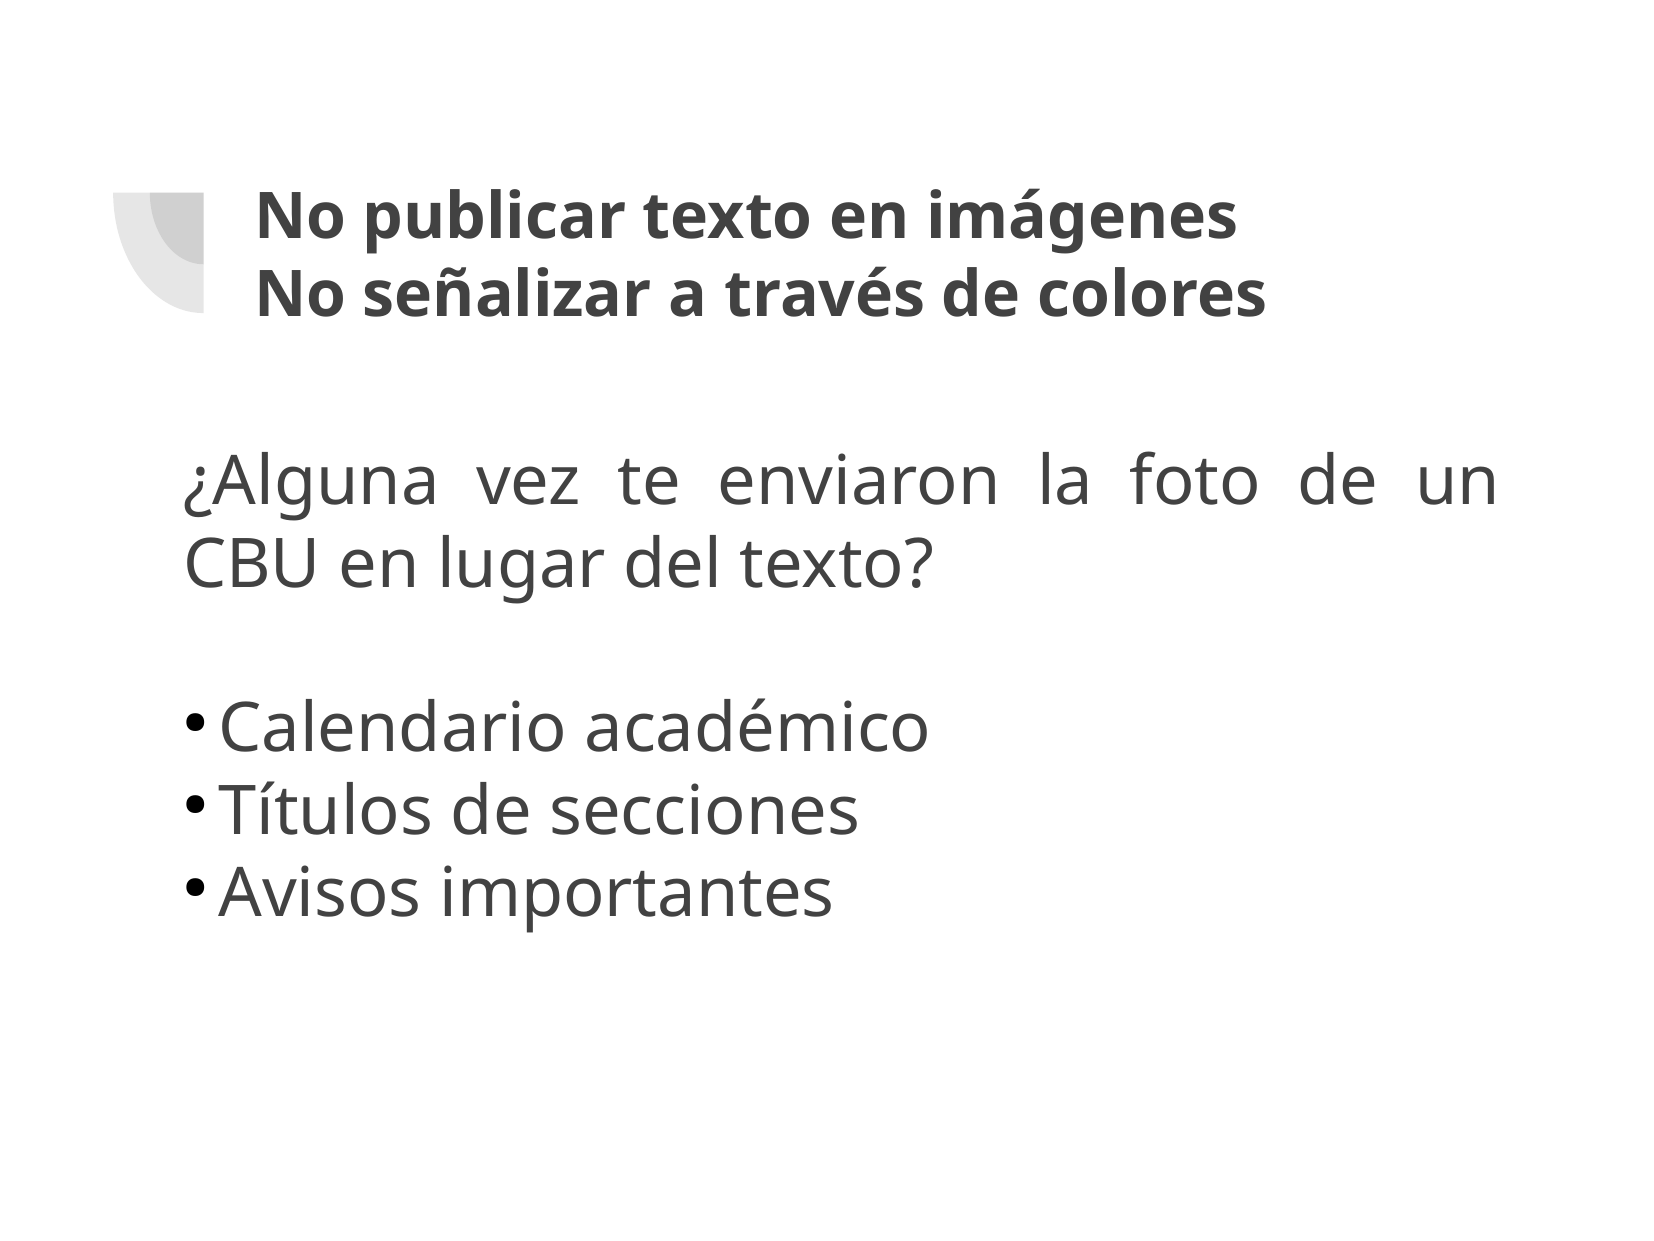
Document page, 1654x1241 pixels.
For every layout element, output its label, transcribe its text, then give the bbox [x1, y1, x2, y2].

text_box ¿Alguna vez te enviaron la foto de un CBU en lugar del texto? Calendario académico Títulos de secciones Avisos importantes [168, 421, 1516, 1234]
title No publicar texto en imágenes No señalizar a través de colores [235, 156, 1508, 349]
